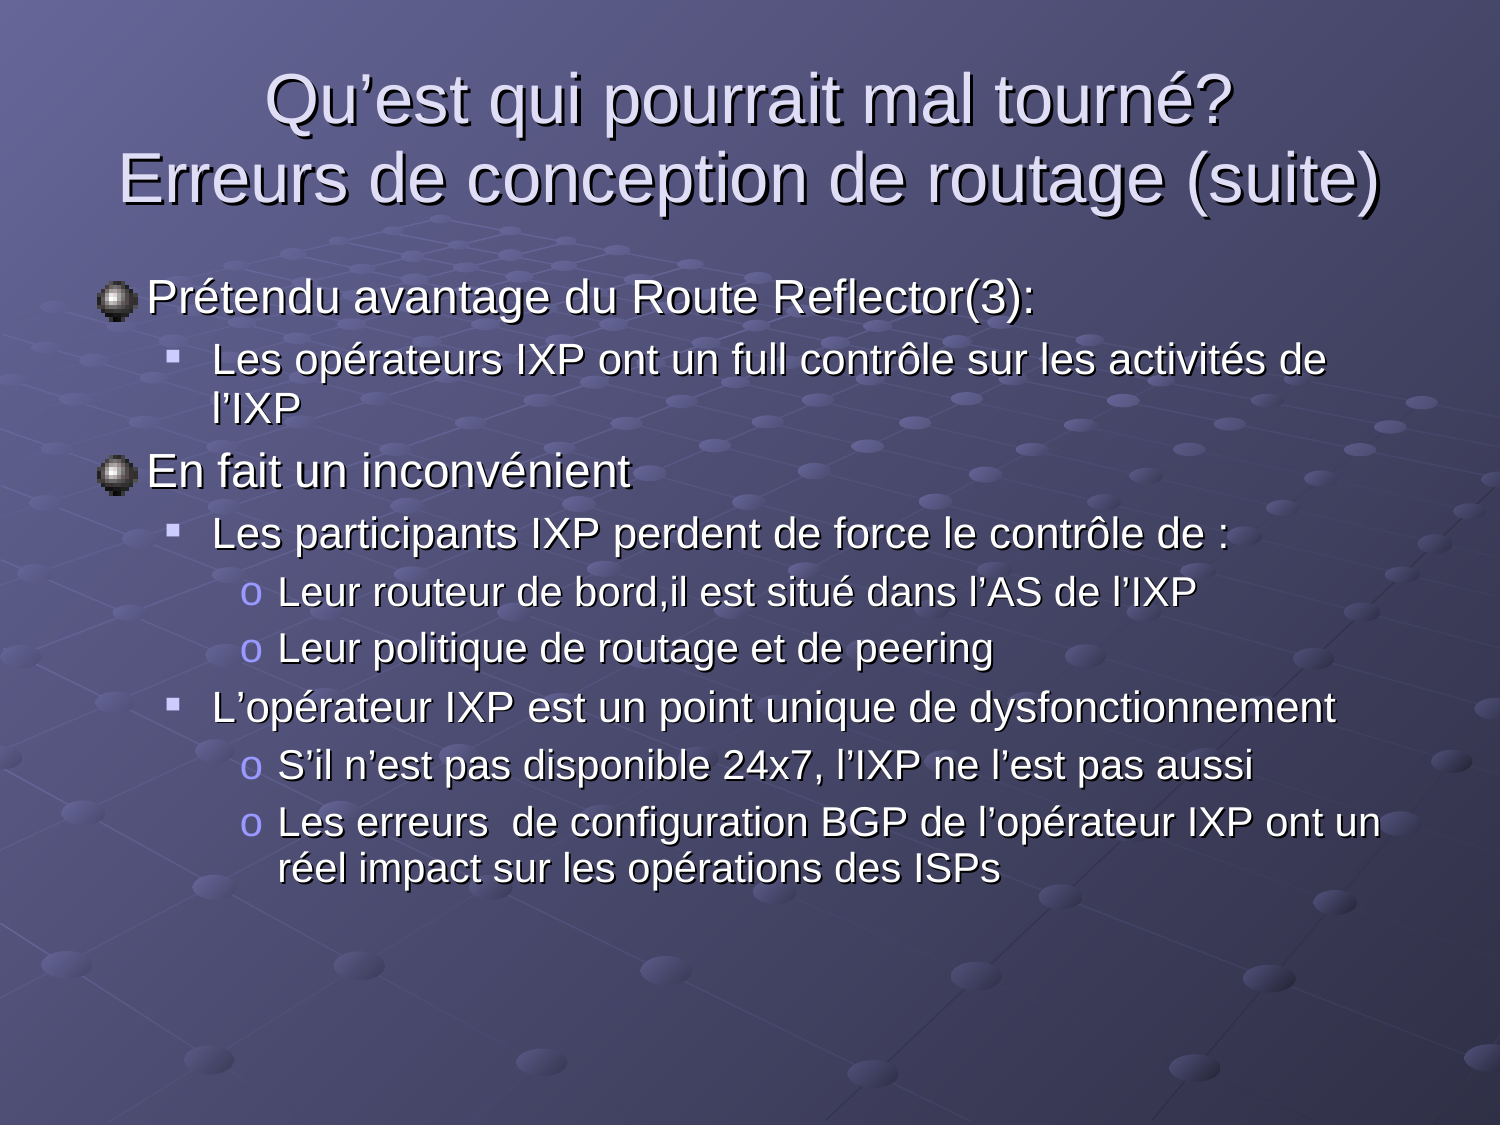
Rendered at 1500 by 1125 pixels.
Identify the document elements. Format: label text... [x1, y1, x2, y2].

title Qu’est qui pourrait mal tourné? Erreurs de conception de routage (suite) [75, 45, 1426, 233]
list Prétendu avantage du Route Reflector(3): Les opérateurs IXP ont un full contrôle sur les activités de l’IXP En fait un inconvénient Les participants IXP perdent de force le contrôle de : Leur routeur de bord,il est situé dans l’AS de l’IXP Leur politique de routage et de peering L’opérateur IXP est un point unique de dysfonctionnement S’il n’est pas disponible 24x7, l’IXP ne l’est pas aussi Les erreurs de configuration BGP de l’opérateur IXP ont un réel impact sur les opérations des ISPs [75, 262, 1426, 1007]
